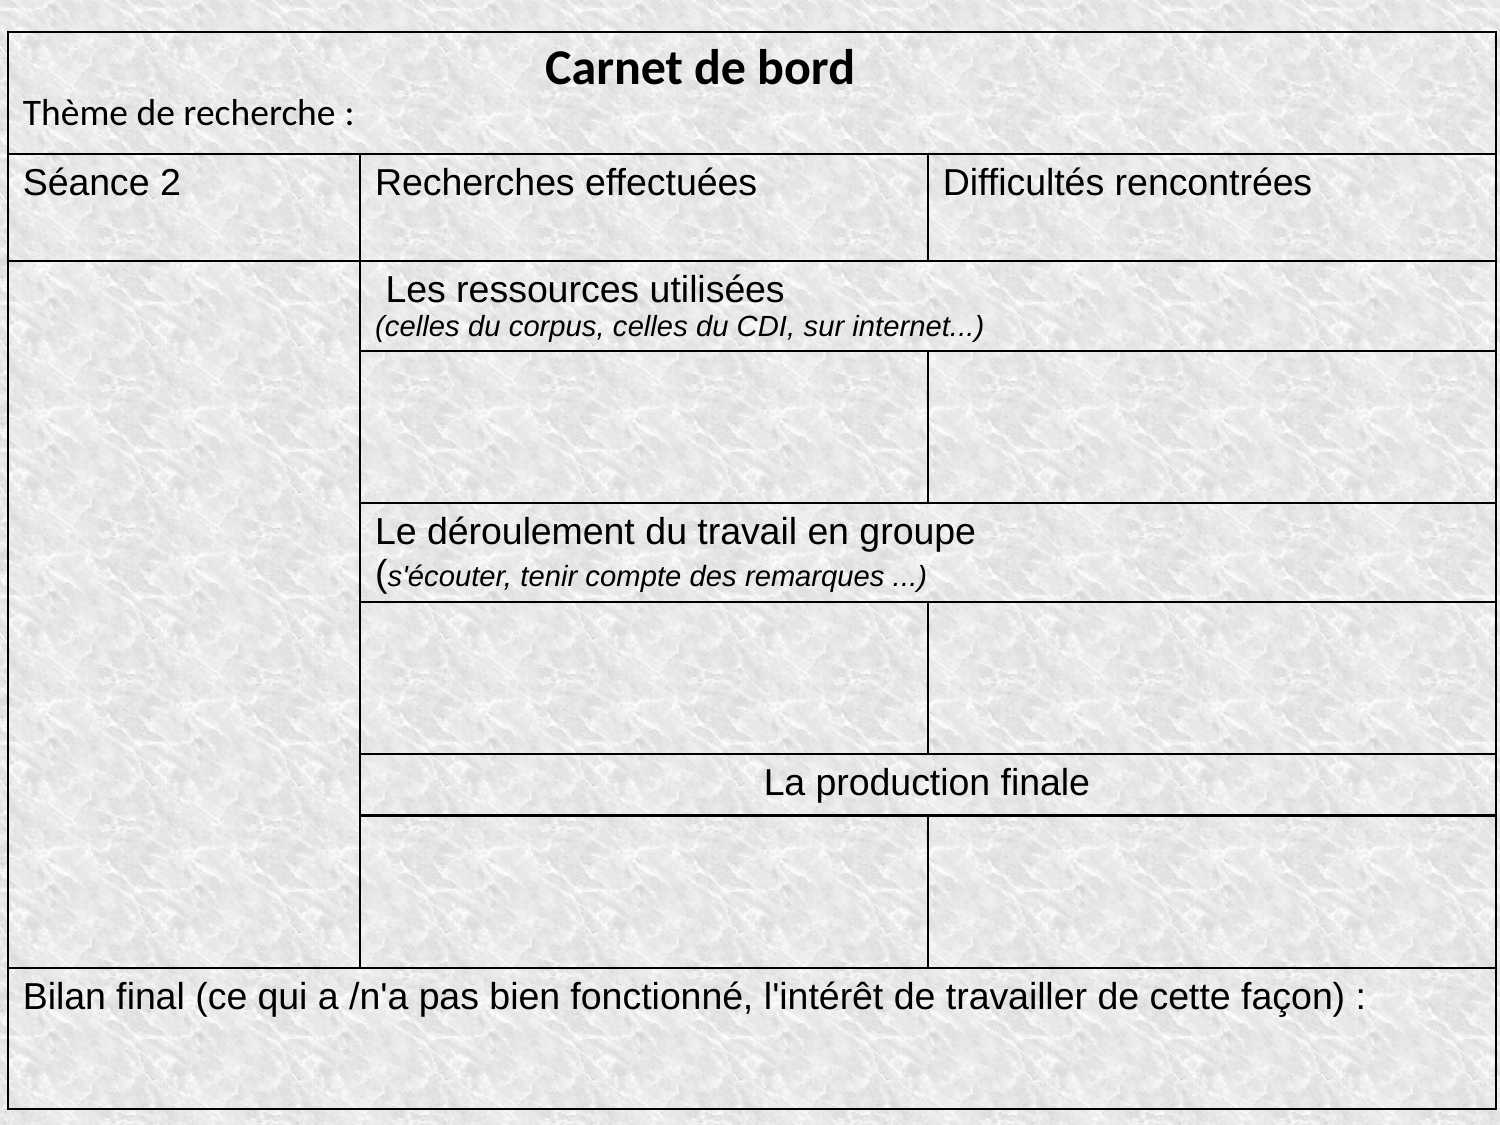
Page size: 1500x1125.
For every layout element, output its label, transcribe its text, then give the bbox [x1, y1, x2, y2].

table_cell Le déroulement du travail en groupe (s'écouter, tenir compte des remarques ...) [361, 504, 1495, 601]
table_cell [361, 603, 927, 753]
table_cell [929, 352, 1495, 502]
table_cell Les ressources utilisées (celles du corpus, celles du CDI, sur internet...) [361, 262, 1495, 350]
table_cell Séance 2 [9, 155, 359, 260]
table_cell Recherches effectuées [361, 155, 927, 260]
table_cell [361, 817, 927, 967]
table_cell [929, 817, 1495, 967]
table_cell [361, 352, 927, 502]
table_cell Bilan final (ce qui a /n'a pas bien fonctionné, l'intérêt de travailler de cette façon) : [9, 969, 1495, 1108]
table_header Carnet de bord Thème de recherche : [9, 33, 1495, 153]
picture [0, 0, 1500, 1125]
table_cell Difficultés rencontrées [929, 155, 1495, 260]
table_cell [9, 262, 359, 967]
table_cell [929, 603, 1495, 753]
table_cell La production finale [361, 755, 1495, 814]
